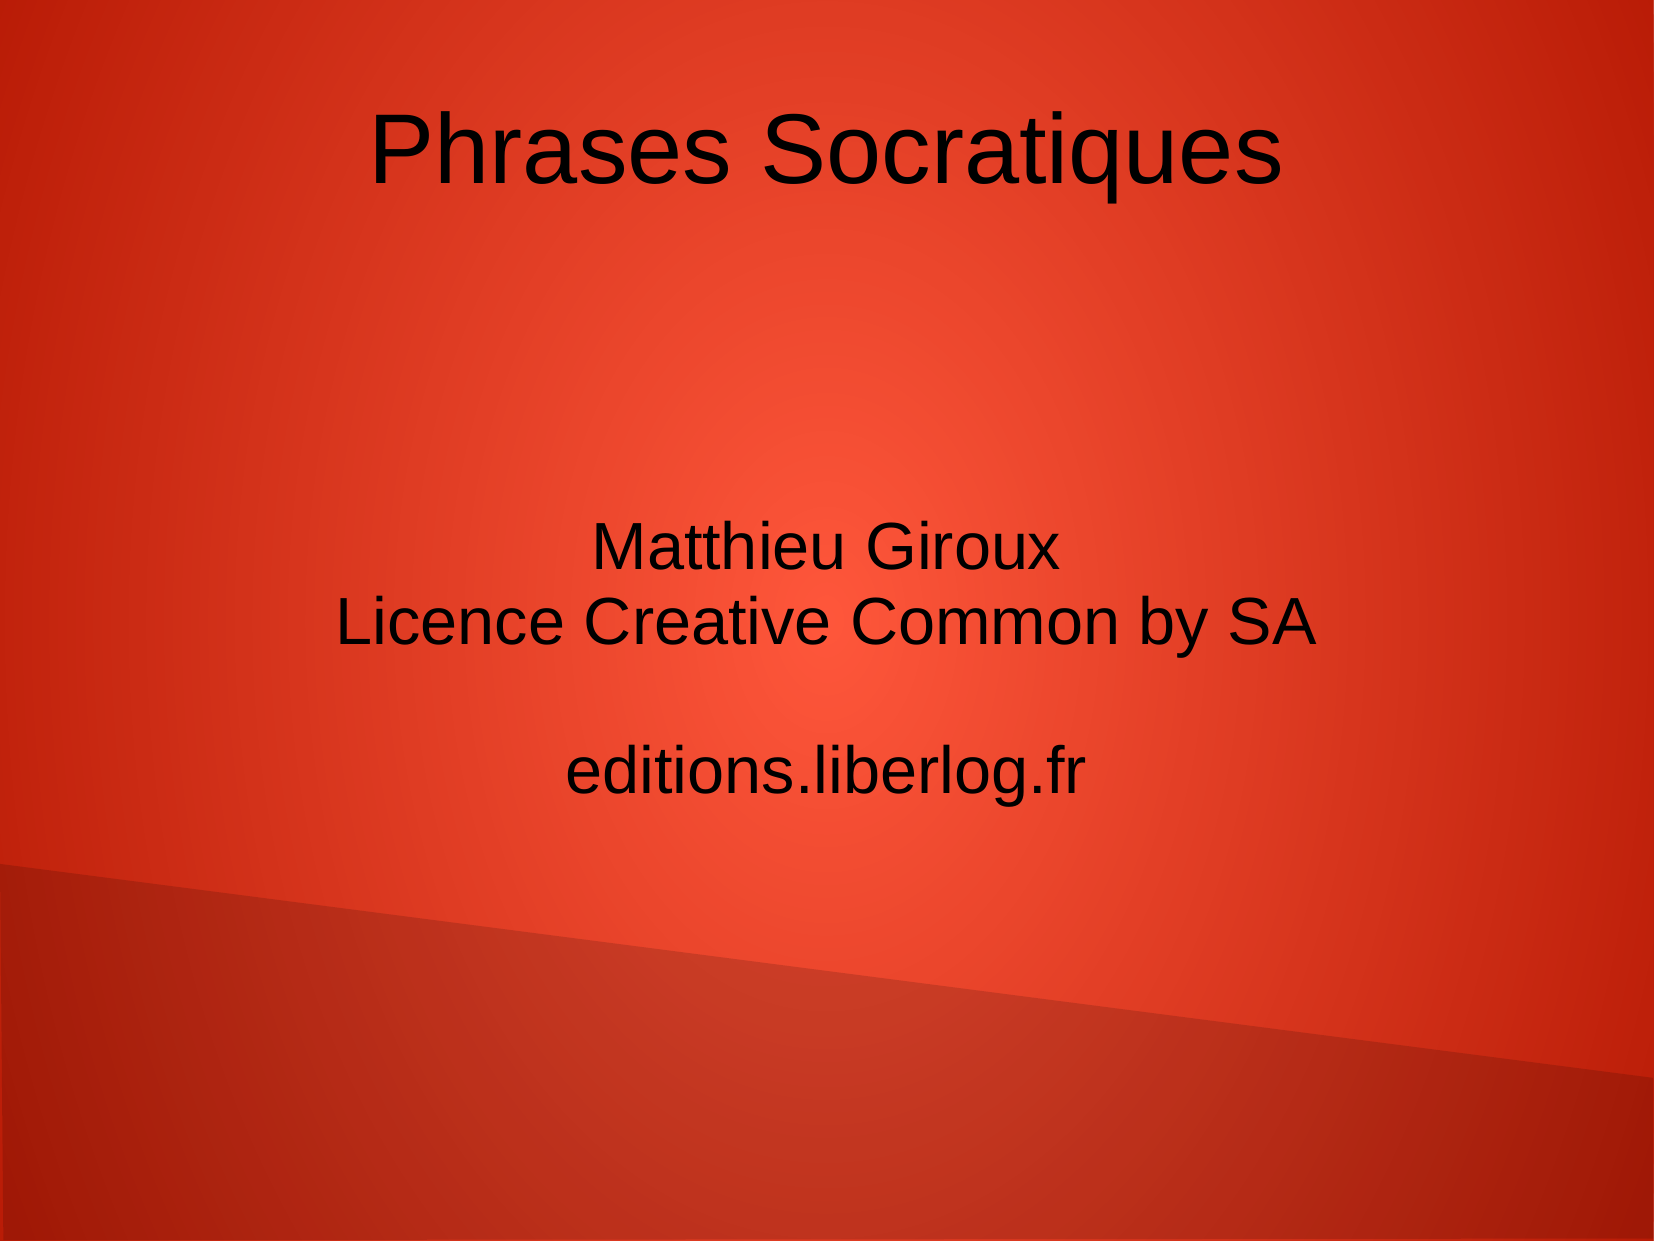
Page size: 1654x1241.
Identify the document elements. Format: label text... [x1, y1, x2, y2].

subtitle Matthieu Giroux Licence Creative Common by SA editions.liberlog.fr [82, 299, 1571, 1019]
title Phrases Socratiques [82, 47, 1571, 252]
